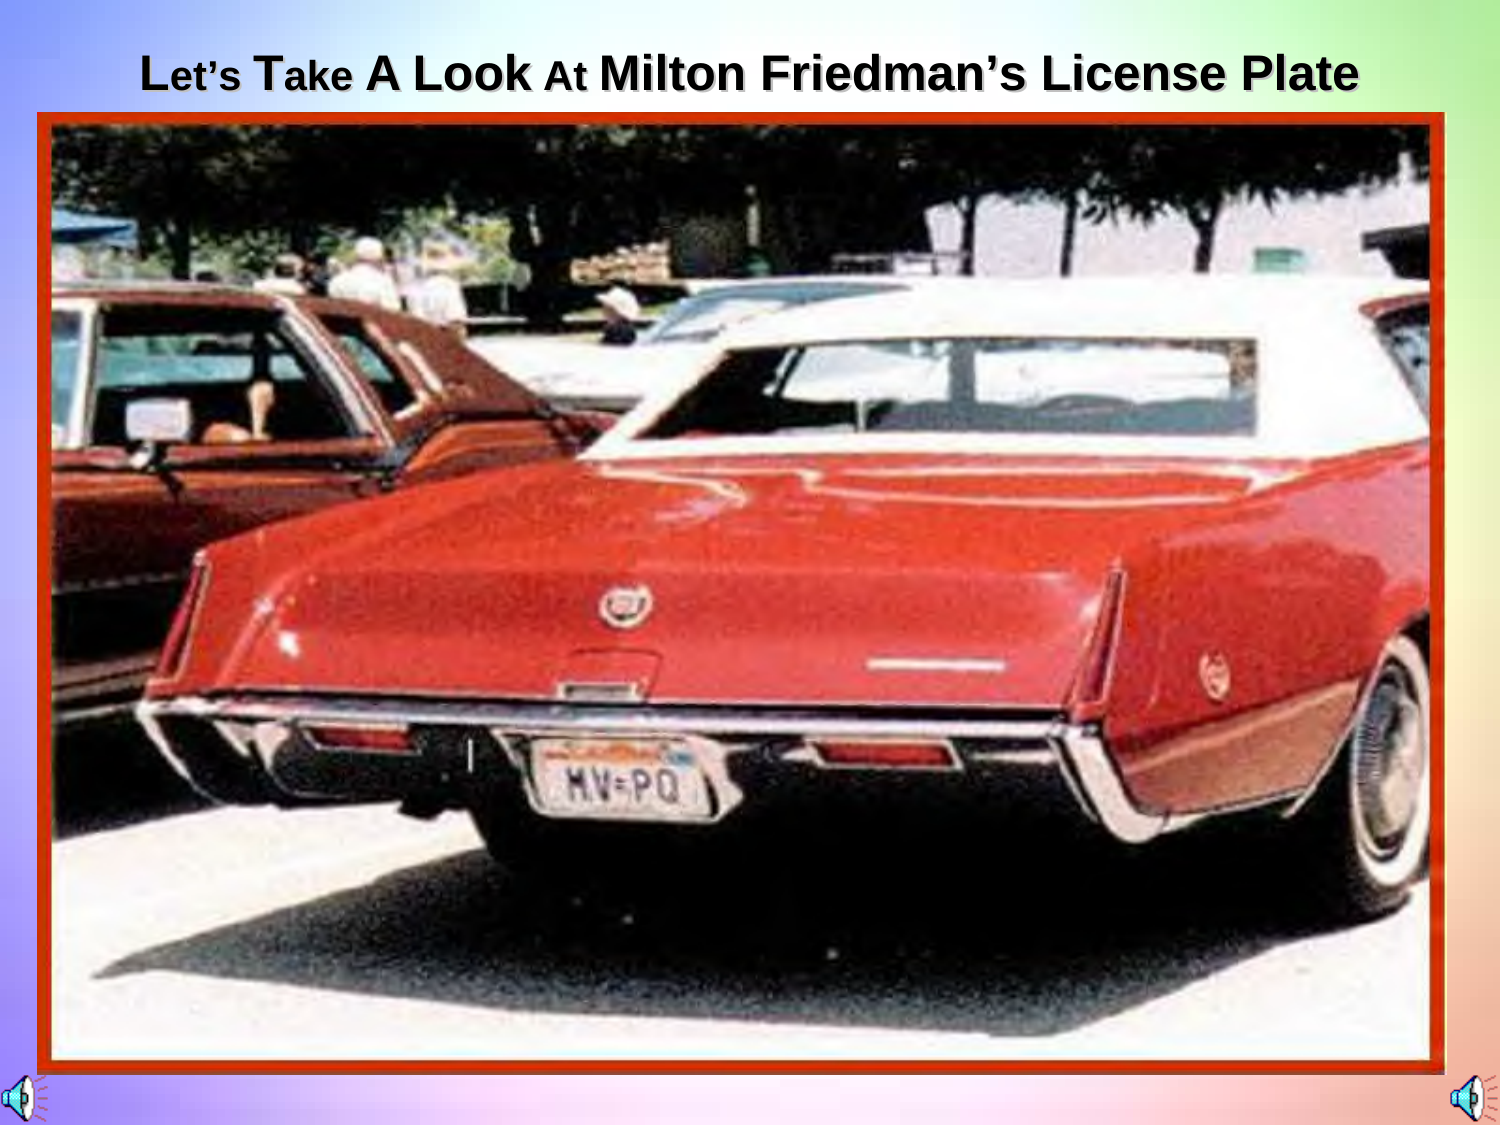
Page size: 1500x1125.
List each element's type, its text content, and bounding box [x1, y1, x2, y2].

title Let’s Take A Look At Milton Friedman’s License Plate [75, 32, 1426, 108]
text_box [37, 112, 1447, 1076]
picture [0, 0, 1500, 1125]
